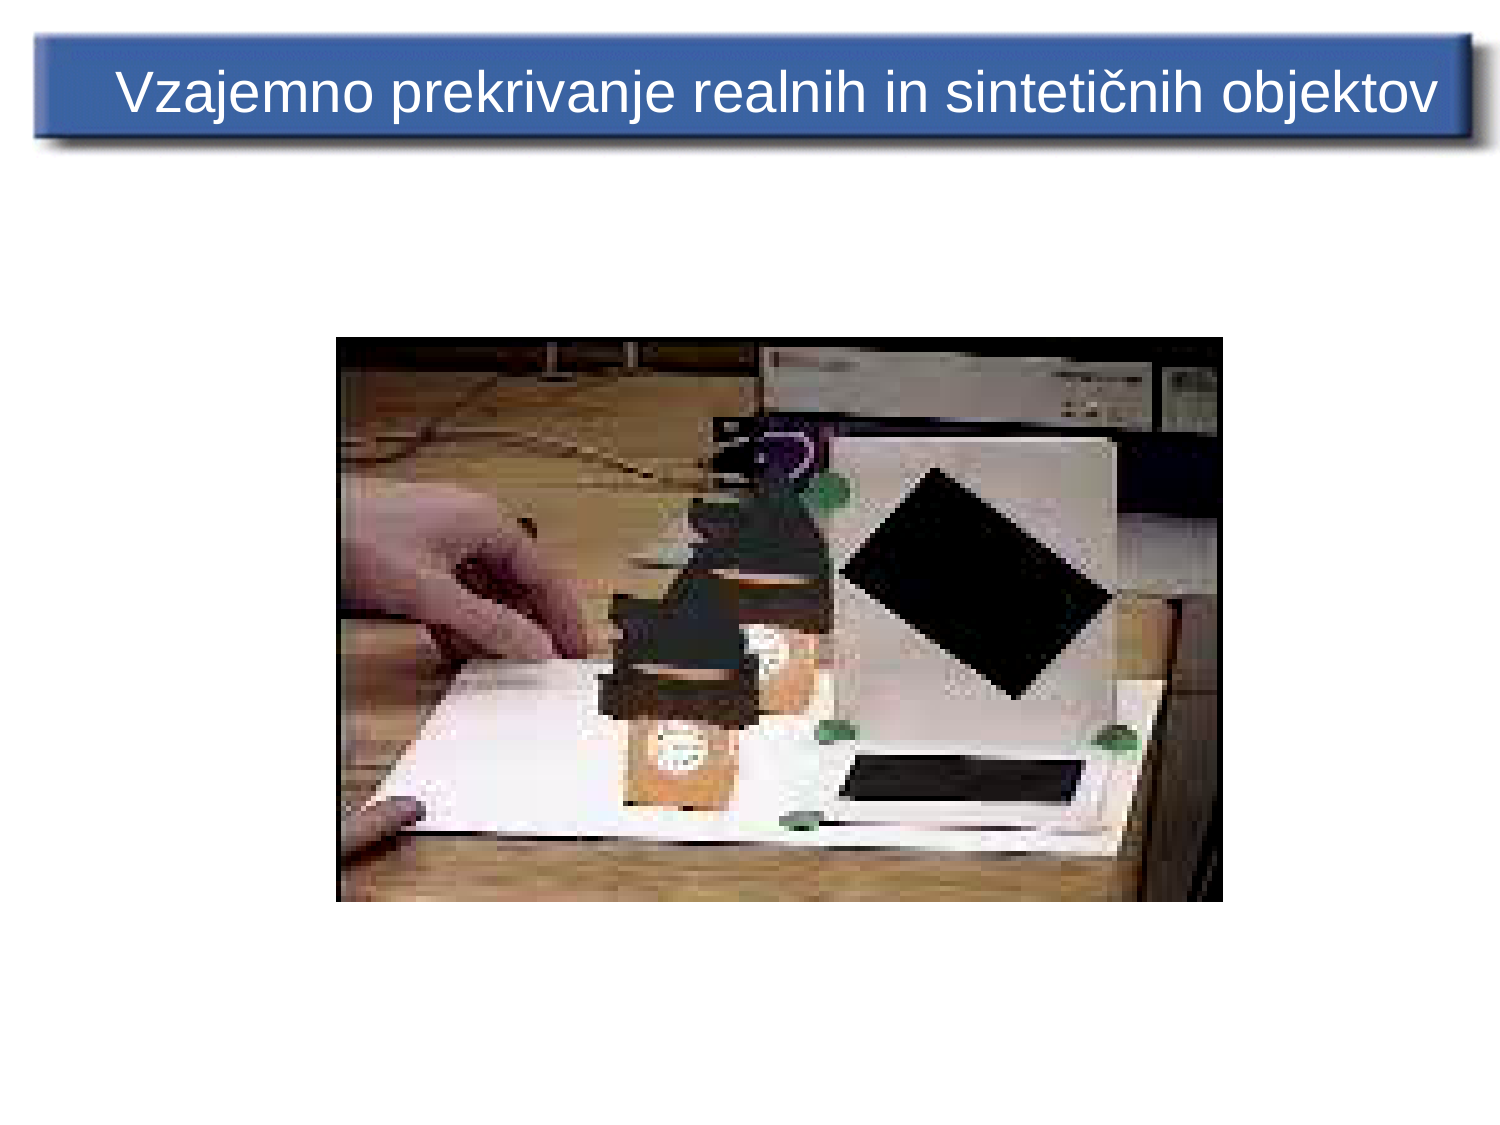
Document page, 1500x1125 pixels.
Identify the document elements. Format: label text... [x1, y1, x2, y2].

picture [336, 337, 1223, 902]
picture [32, 30, 1500, 158]
text_box Vzajemno prekrivanje realnih in sintetičnih objektov [100, 46, 1456, 132]
